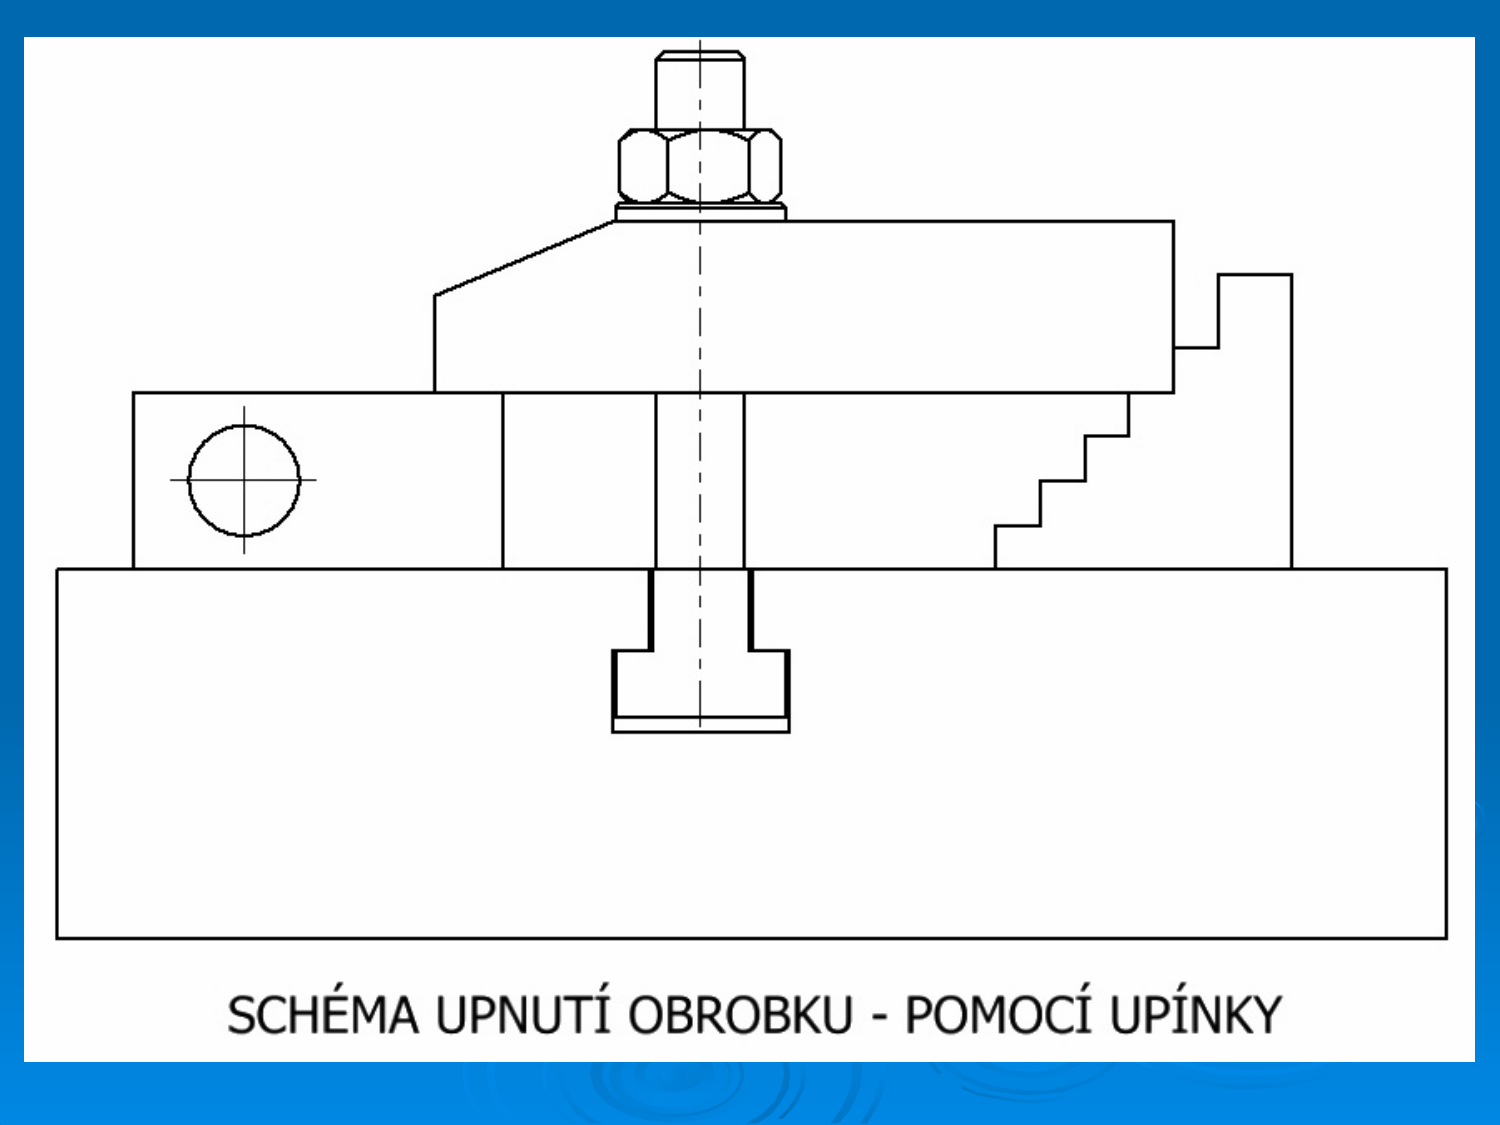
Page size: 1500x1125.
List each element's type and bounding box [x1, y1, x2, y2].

picture [24, 37, 1475, 1062]
